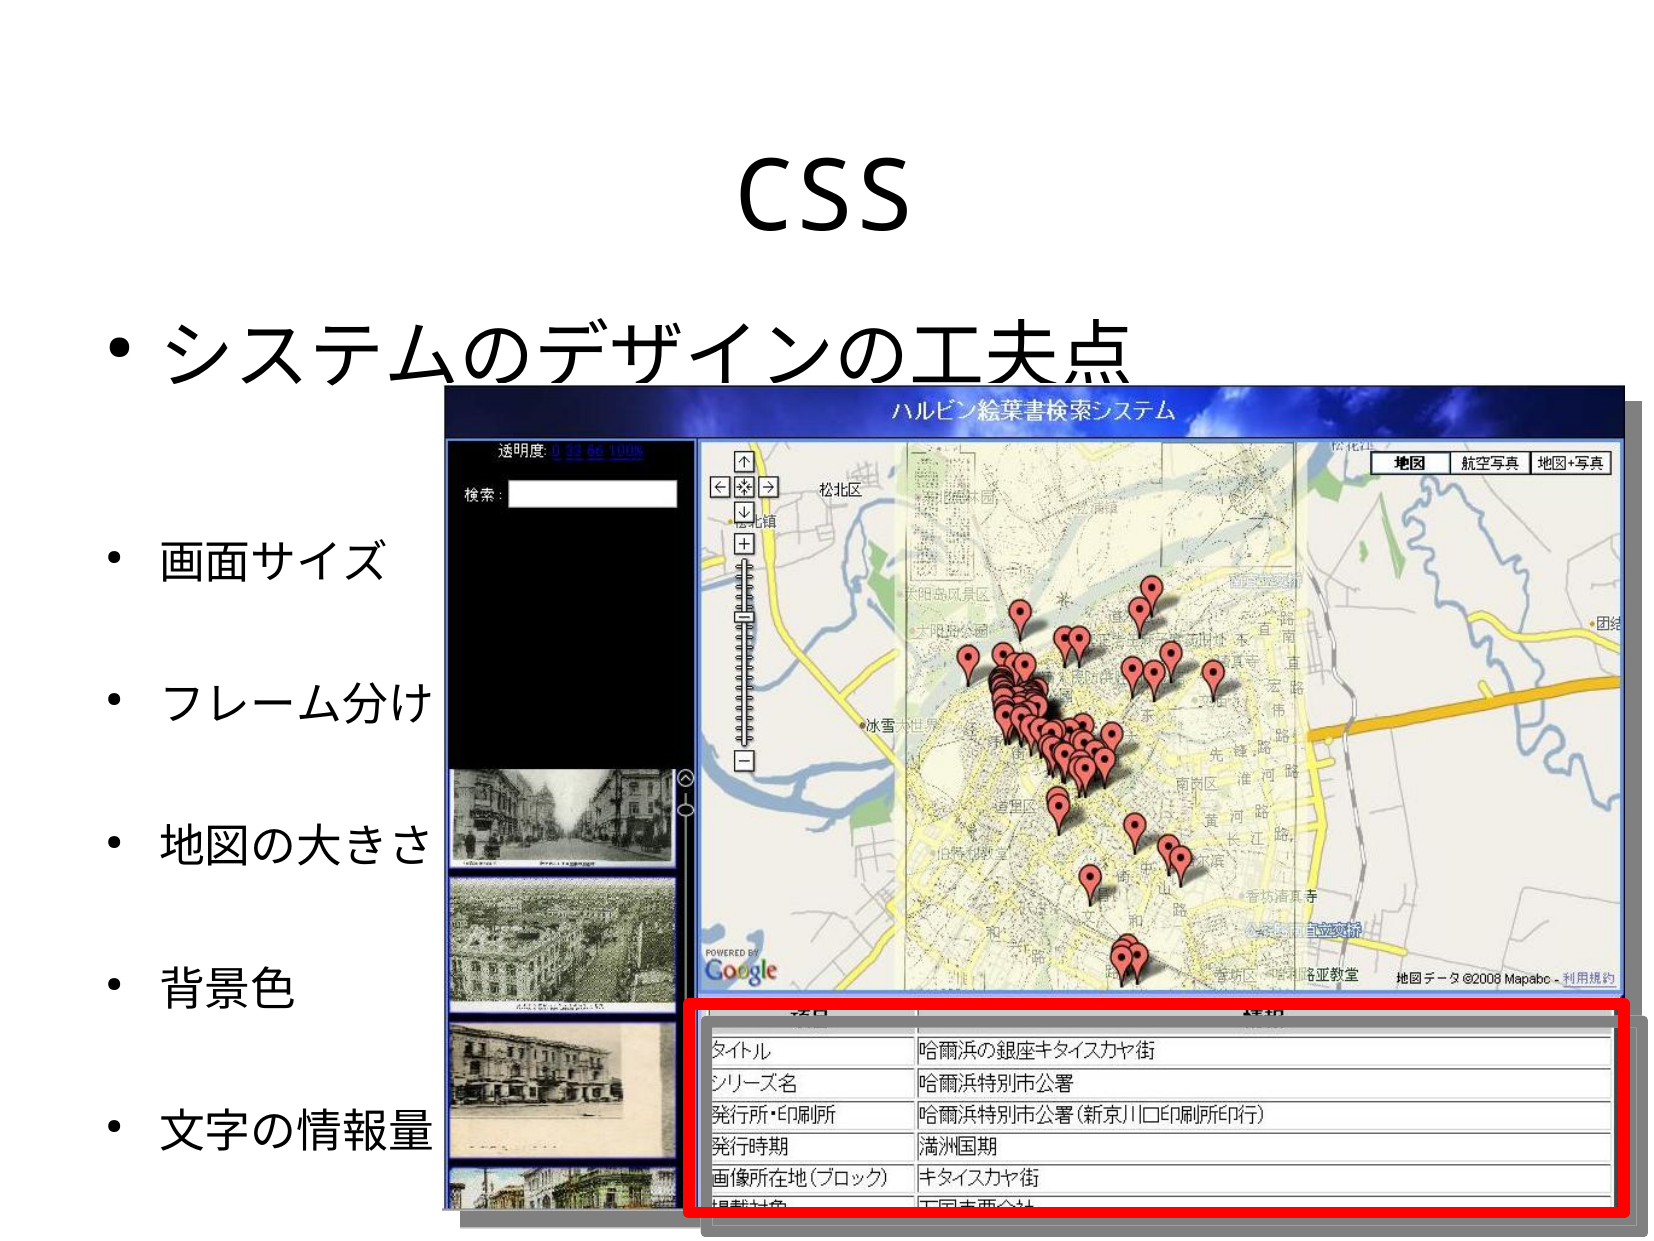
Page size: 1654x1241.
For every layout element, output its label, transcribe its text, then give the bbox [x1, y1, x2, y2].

list システムのデザインの工夫点 画面サイズ フレーム分け 地図の大きさ 背景色 文字の情報量 [88, 295, 1470, 1133]
picture [713, 1028, 1618, 1207]
title CSS [118, 117, 1531, 266]
picture [442, 383, 1625, 1211]
picture [695, 1010, 1618, 1207]
